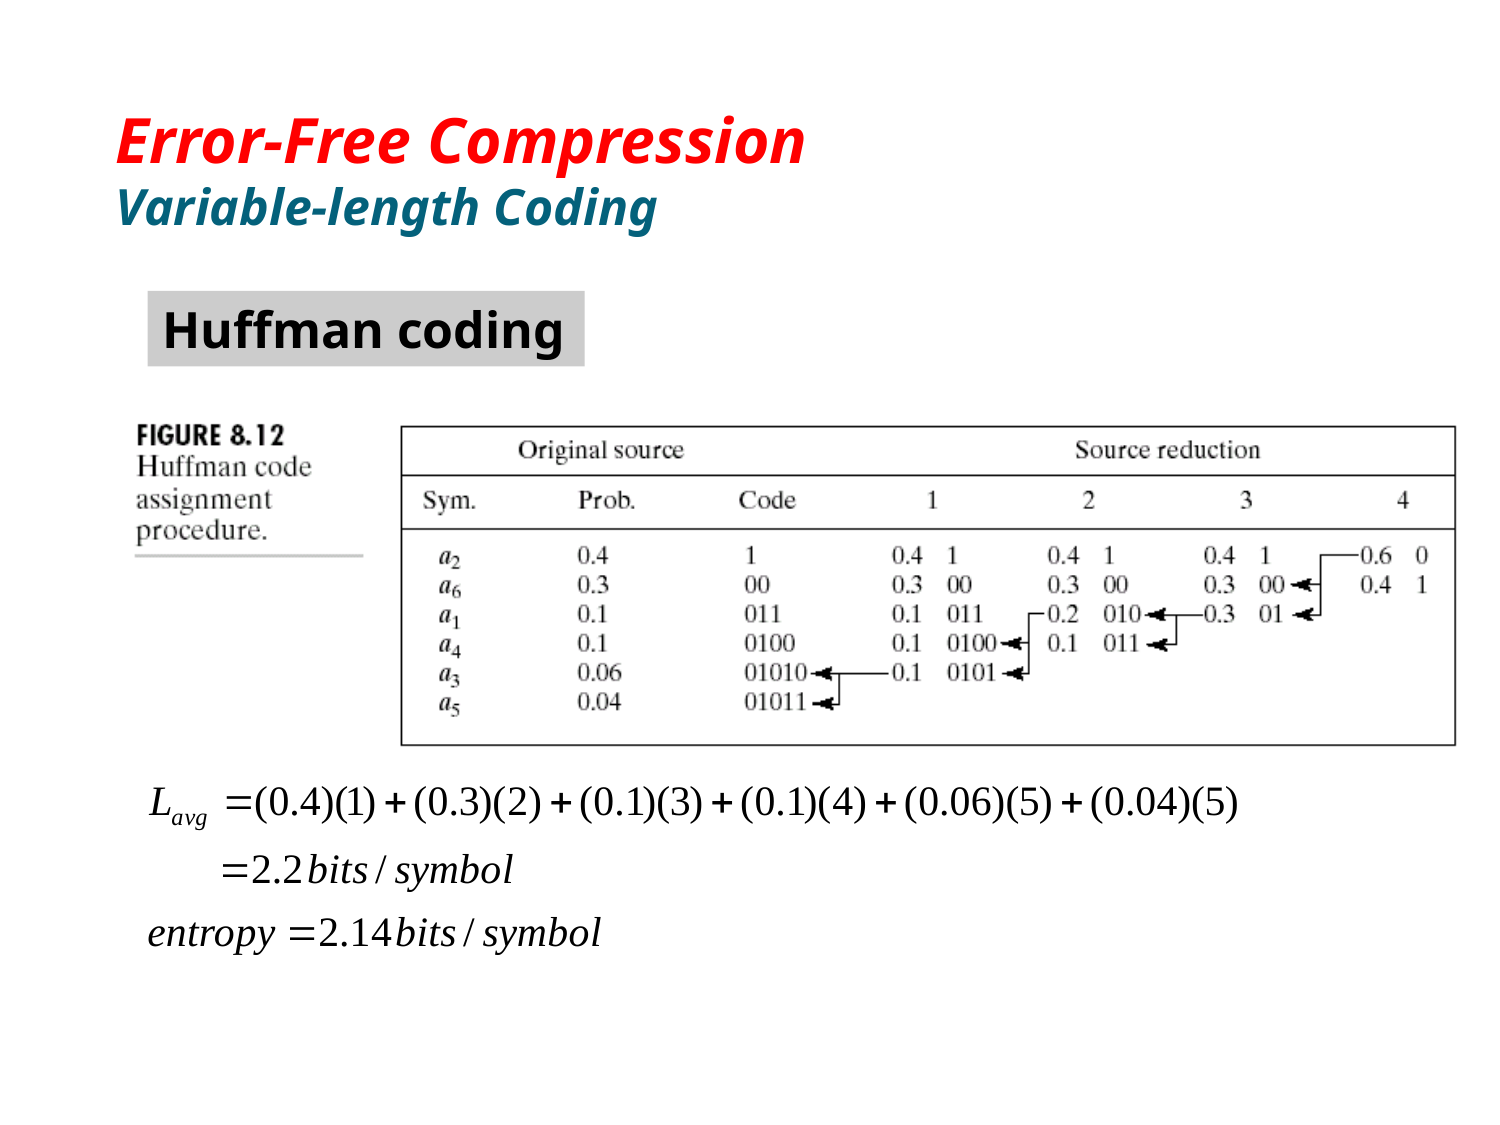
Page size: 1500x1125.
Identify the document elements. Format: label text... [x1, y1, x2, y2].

text_box Error-Free Compression Variable-length Coding [101, 55, 1377, 244]
chart [141, 776, 1245, 965]
picture [127, 418, 1466, 756]
text_box Huffman coding [147, 290, 585, 367]
